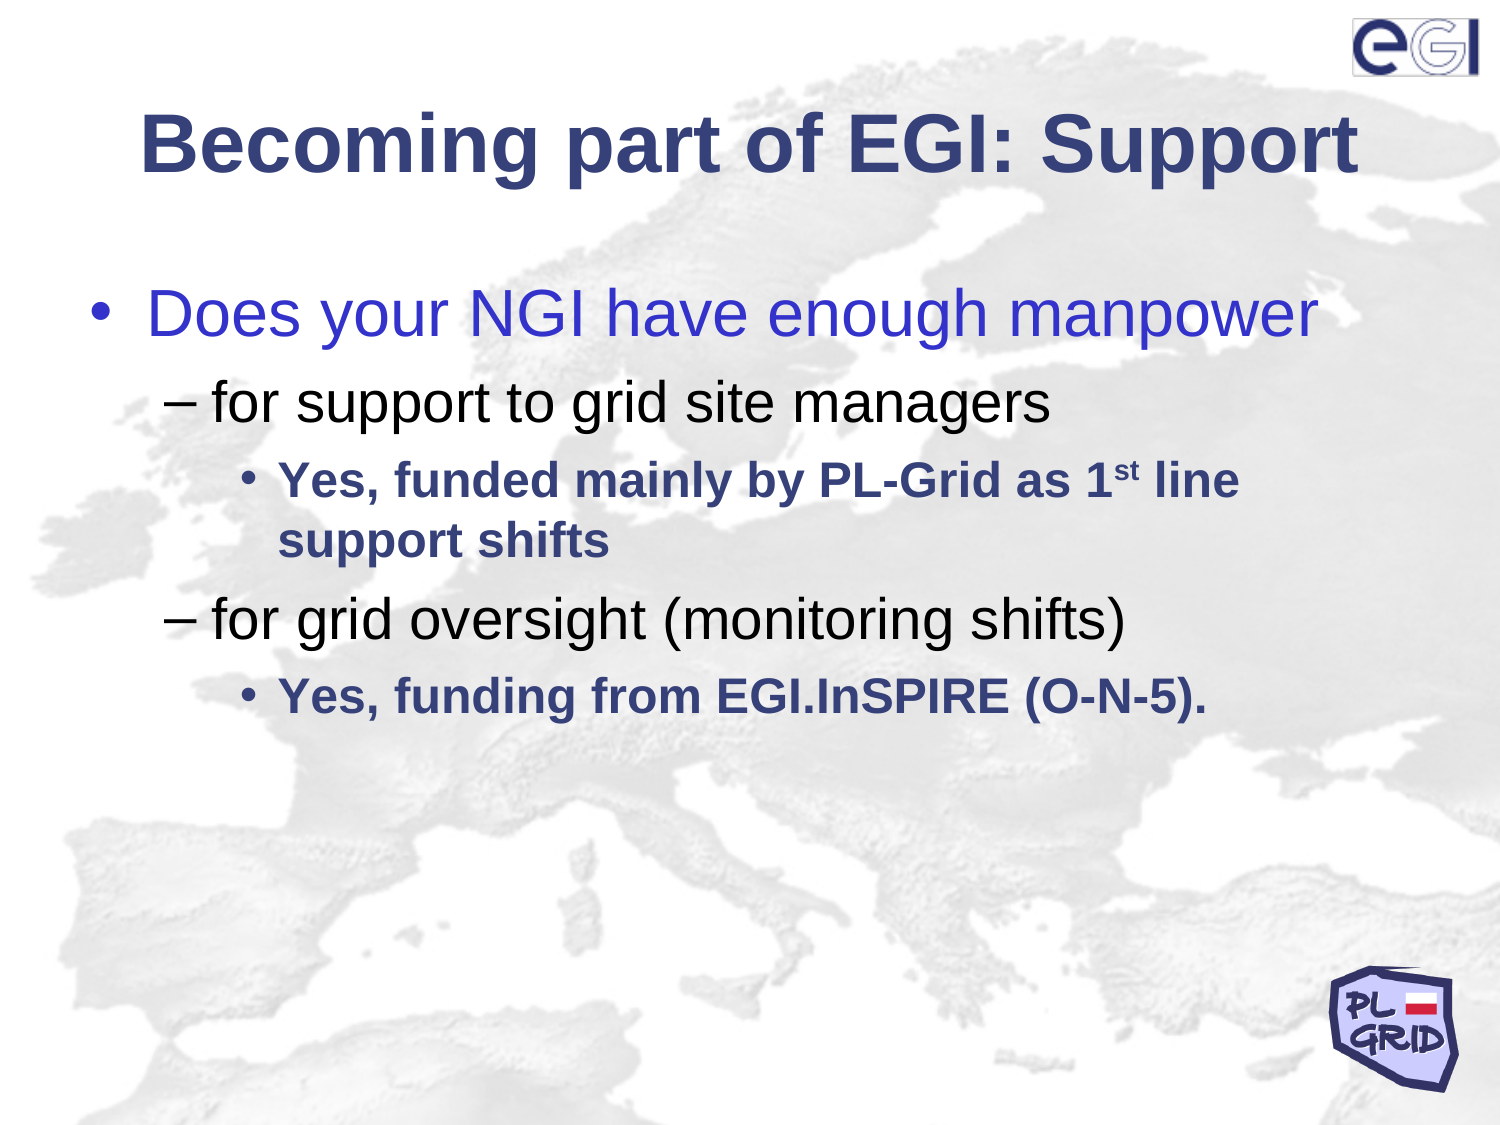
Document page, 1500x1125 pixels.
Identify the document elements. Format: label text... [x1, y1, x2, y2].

picture [0, 0, 1500, 1125]
title Becoming part of EGI: Support [75, 45, 1426, 233]
list Does your NGI have enough manpower for support to grid site managers Yes, funded mainly by PL-Grid as 1st line support shifts for grid oversight (monitoring shifts) Yes, funding from EGI.InSPIRE (O-N-5). [75, 262, 1426, 1005]
